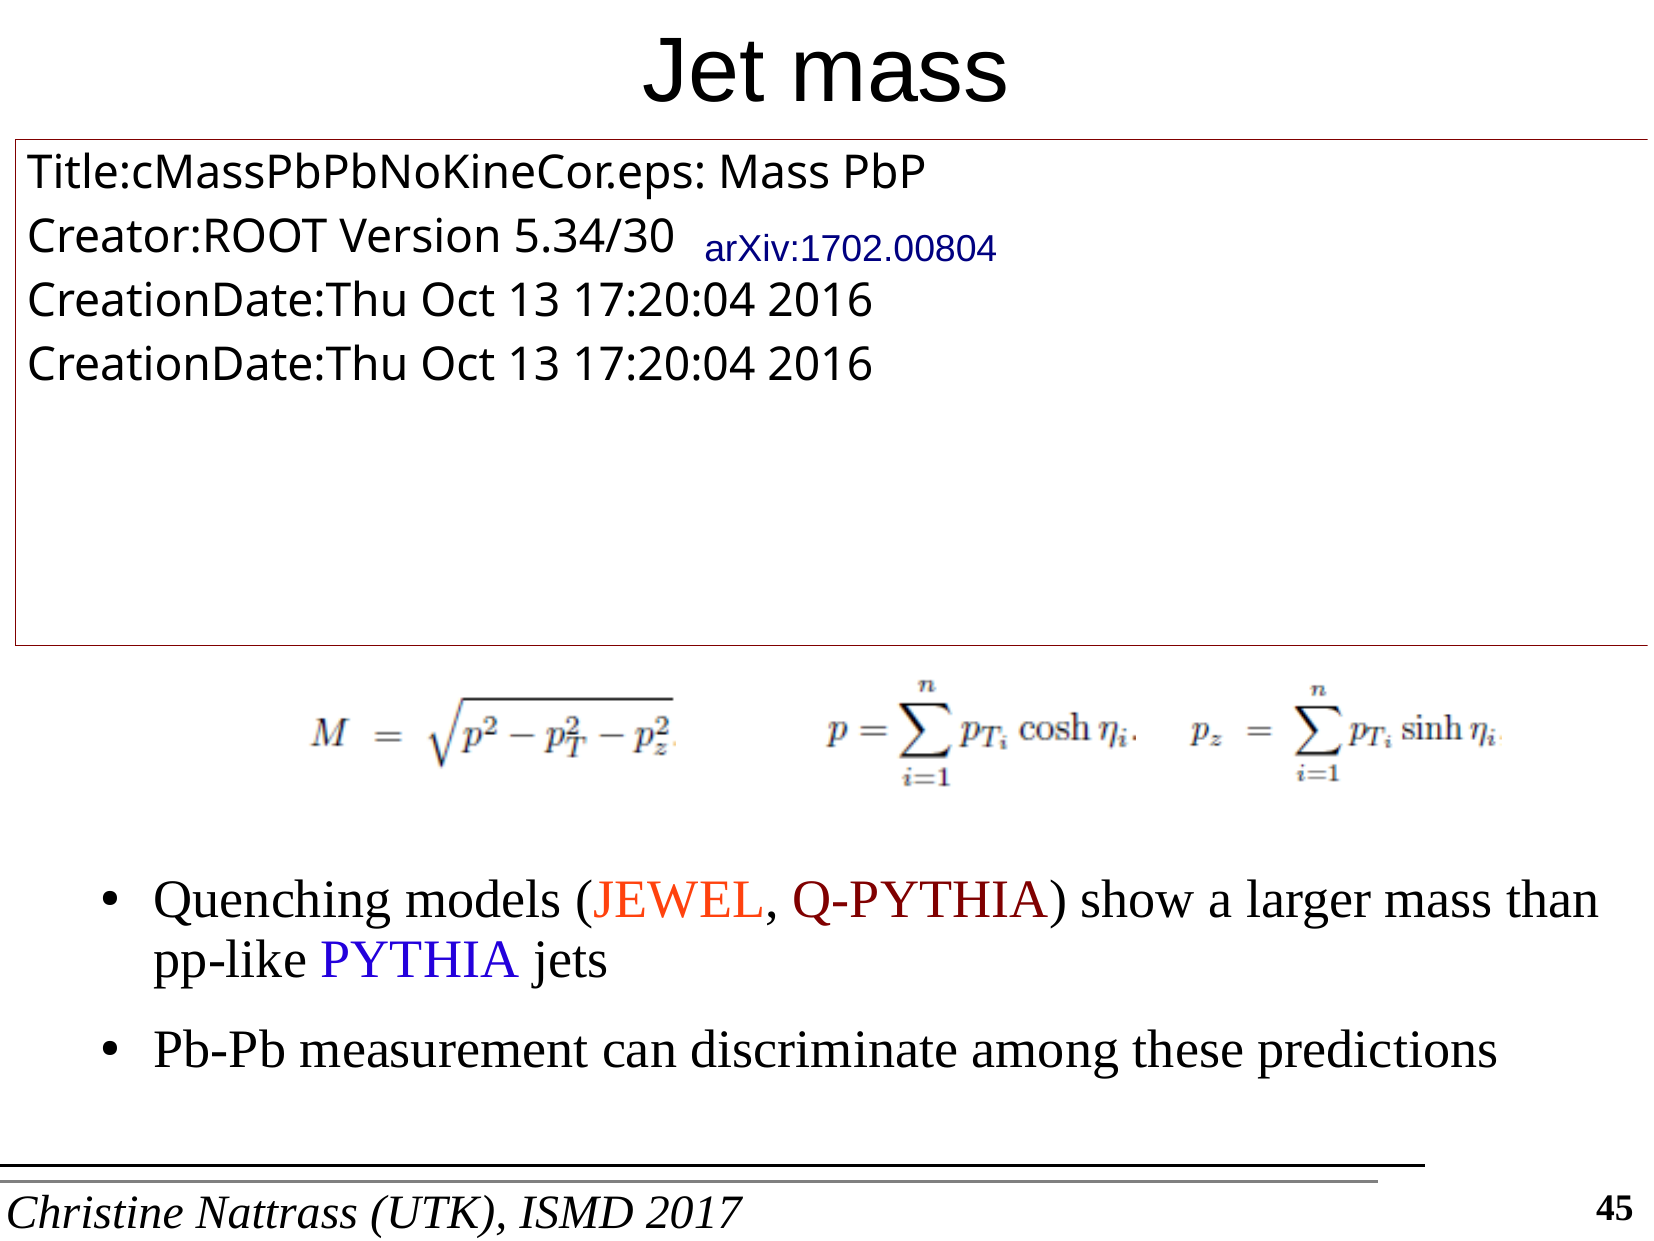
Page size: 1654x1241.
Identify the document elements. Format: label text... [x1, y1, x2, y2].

title Jet mass [82, 18, 1571, 122]
picture [1170, 661, 1502, 794]
picture [811, 658, 1136, 799]
picture [12, 135, 1648, 646]
picture [285, 669, 676, 776]
list Quenching models (JEWEL, Q-PYTHIA) show a larger mass than pp-like PYTHIA jets Pb-Pb measurement can discriminate among these predictions [82, 869, 1654, 1146]
text_box arXiv:1702.00804 [689, 153, 1065, 344]
